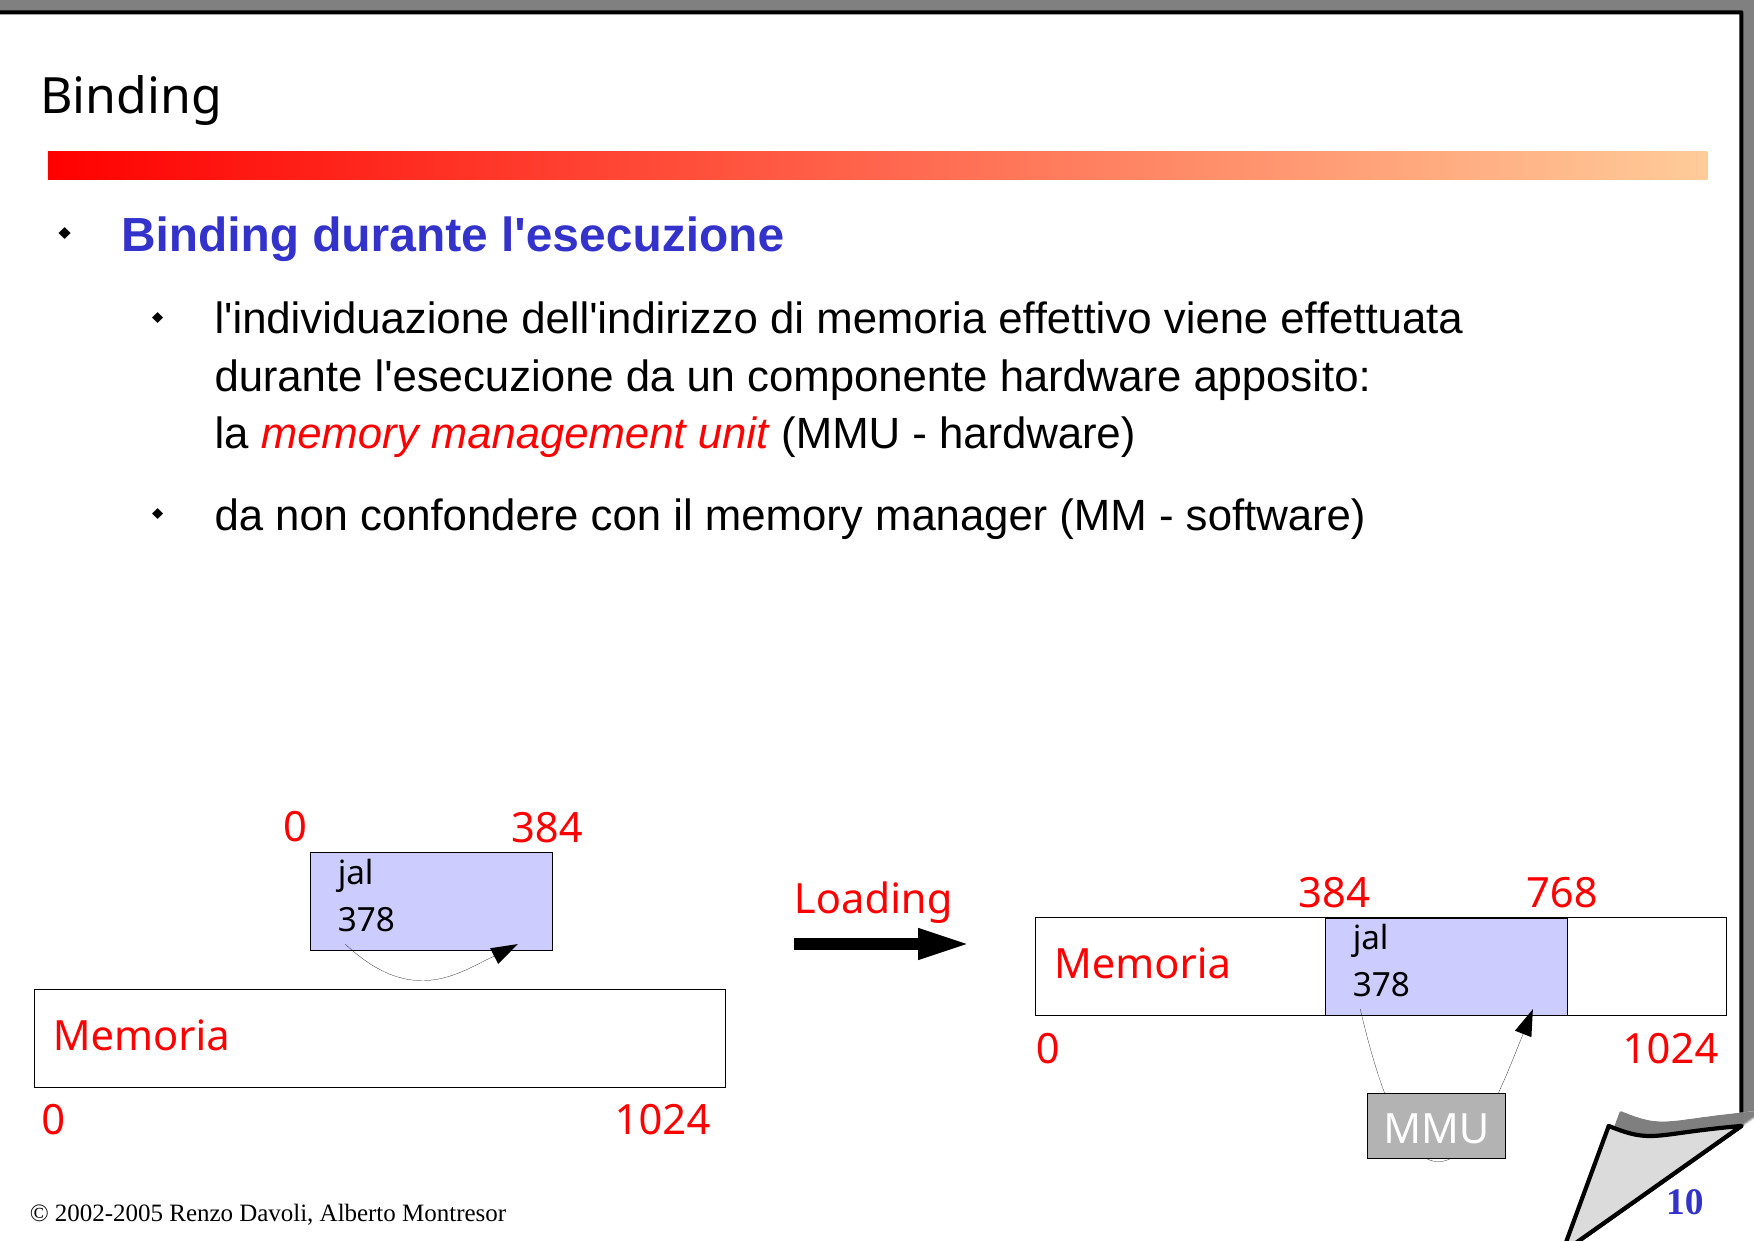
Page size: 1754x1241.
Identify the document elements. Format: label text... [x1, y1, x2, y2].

text_box 1024 [1622, 1015, 1735, 1080]
text_box 0 [283, 794, 373, 859]
text_box jal 378 [1353, 911, 1425, 1017]
text_box jal 378 [337, 846, 410, 951]
text_box [1425, 918, 1568, 1016]
text_box [310, 859, 337, 951]
text_box Memoria [1054, 930, 1250, 995]
text_box 768 [1526, 859, 1616, 924]
text_box [410, 852, 553, 951]
text_box 1024 [614, 1087, 727, 1152]
text_box Loading [794, 865, 966, 930]
text_box 384 [1298, 859, 1388, 924]
text_box Memoria [52, 1002, 249, 1067]
text_box MMU [1367, 1093, 1506, 1159]
text_box 0 [1035, 1015, 1066, 1080]
title Binding [40, 49, 1714, 144]
text_box 0 [41, 1087, 72, 1152]
text_box MMU [750, 152, 754, 179]
list Binding durante l'esecuzione l'individuazione dell'indirizzo di memoria effettivo viene effettuata durante l'esecuzione da un componente hardware apposito: la memory management unit (MMU - hardware) da non confondere con il memory manager (MM - software) [58, 206, 1696, 815]
text_box [1325, 924, 1353, 1016]
text_box 384 [511, 794, 601, 859]
